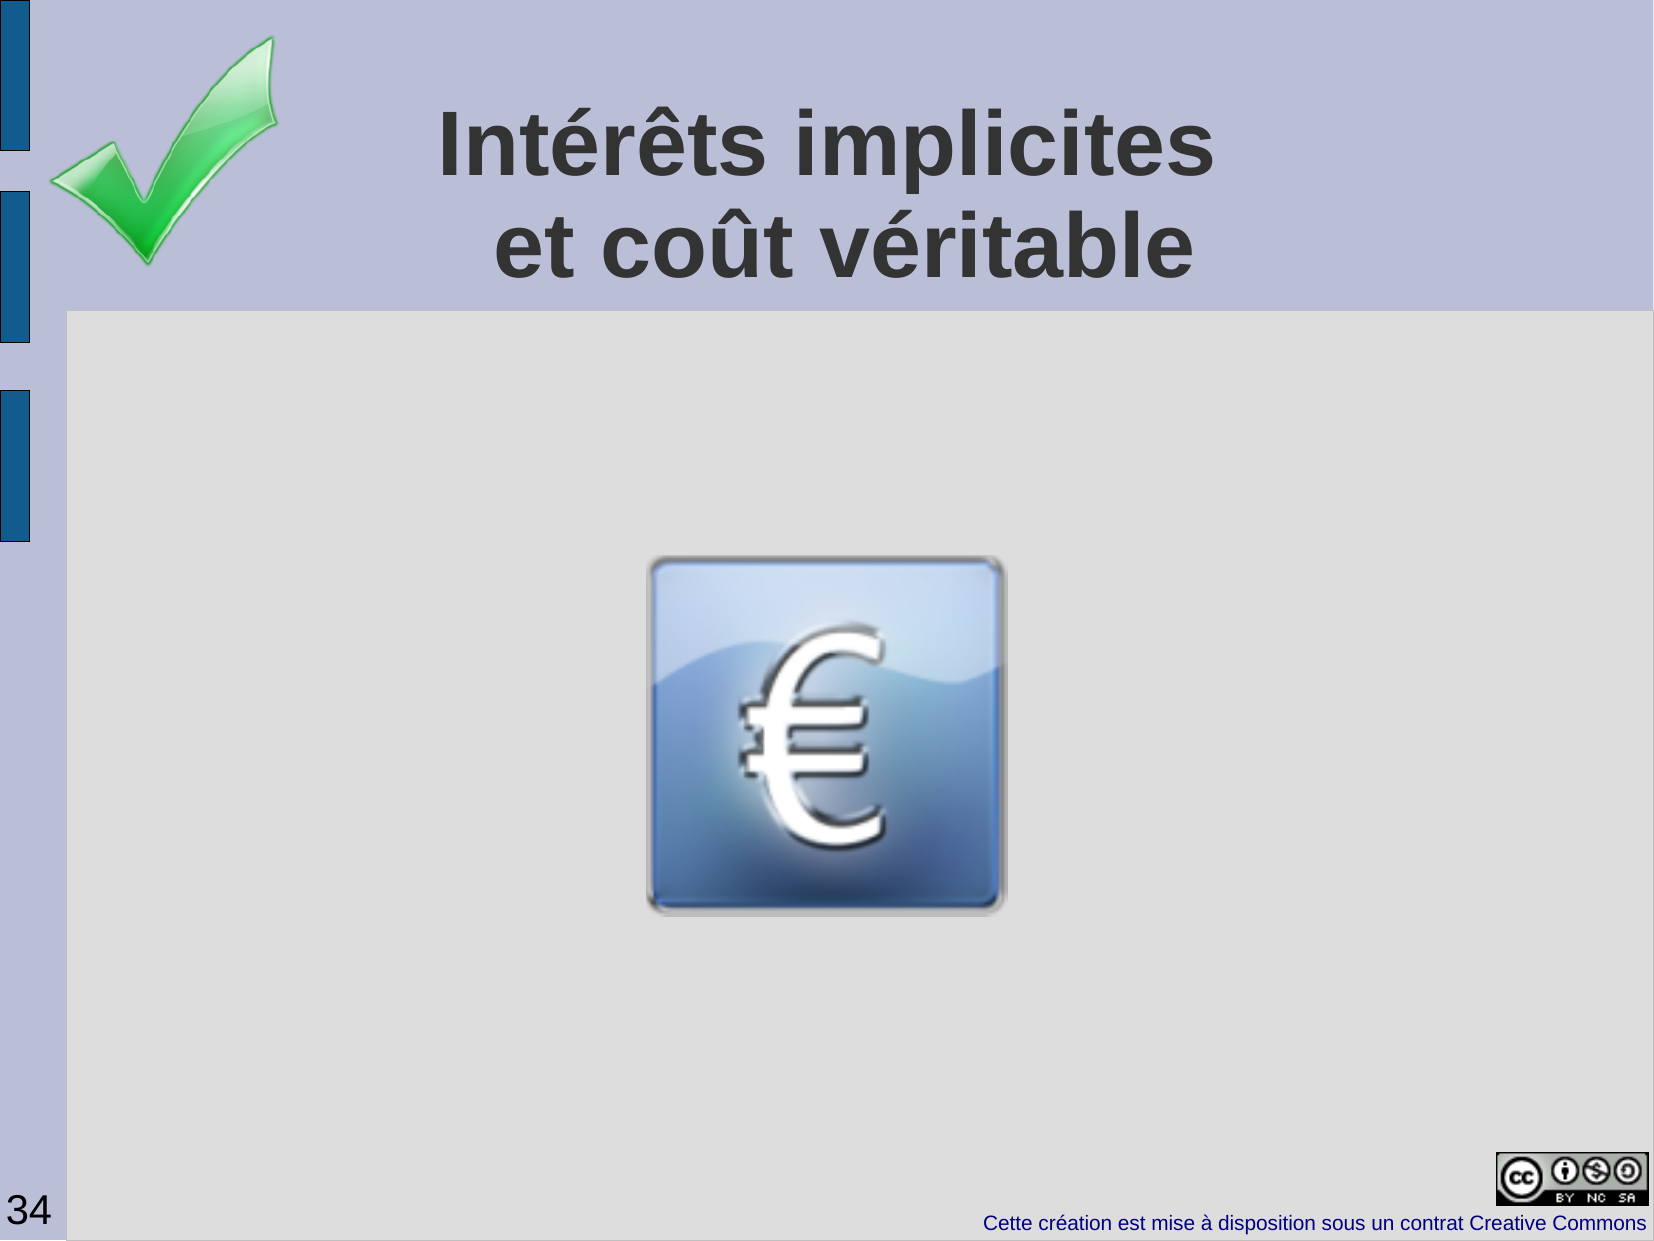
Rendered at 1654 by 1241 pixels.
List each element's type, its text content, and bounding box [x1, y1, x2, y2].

picture [41, 29, 284, 272]
picture [646, 555, 1008, 917]
title Intérêts implicites et coût véritable [121, 91, 1534, 299]
picture [1496, 1152, 1649, 1206]
